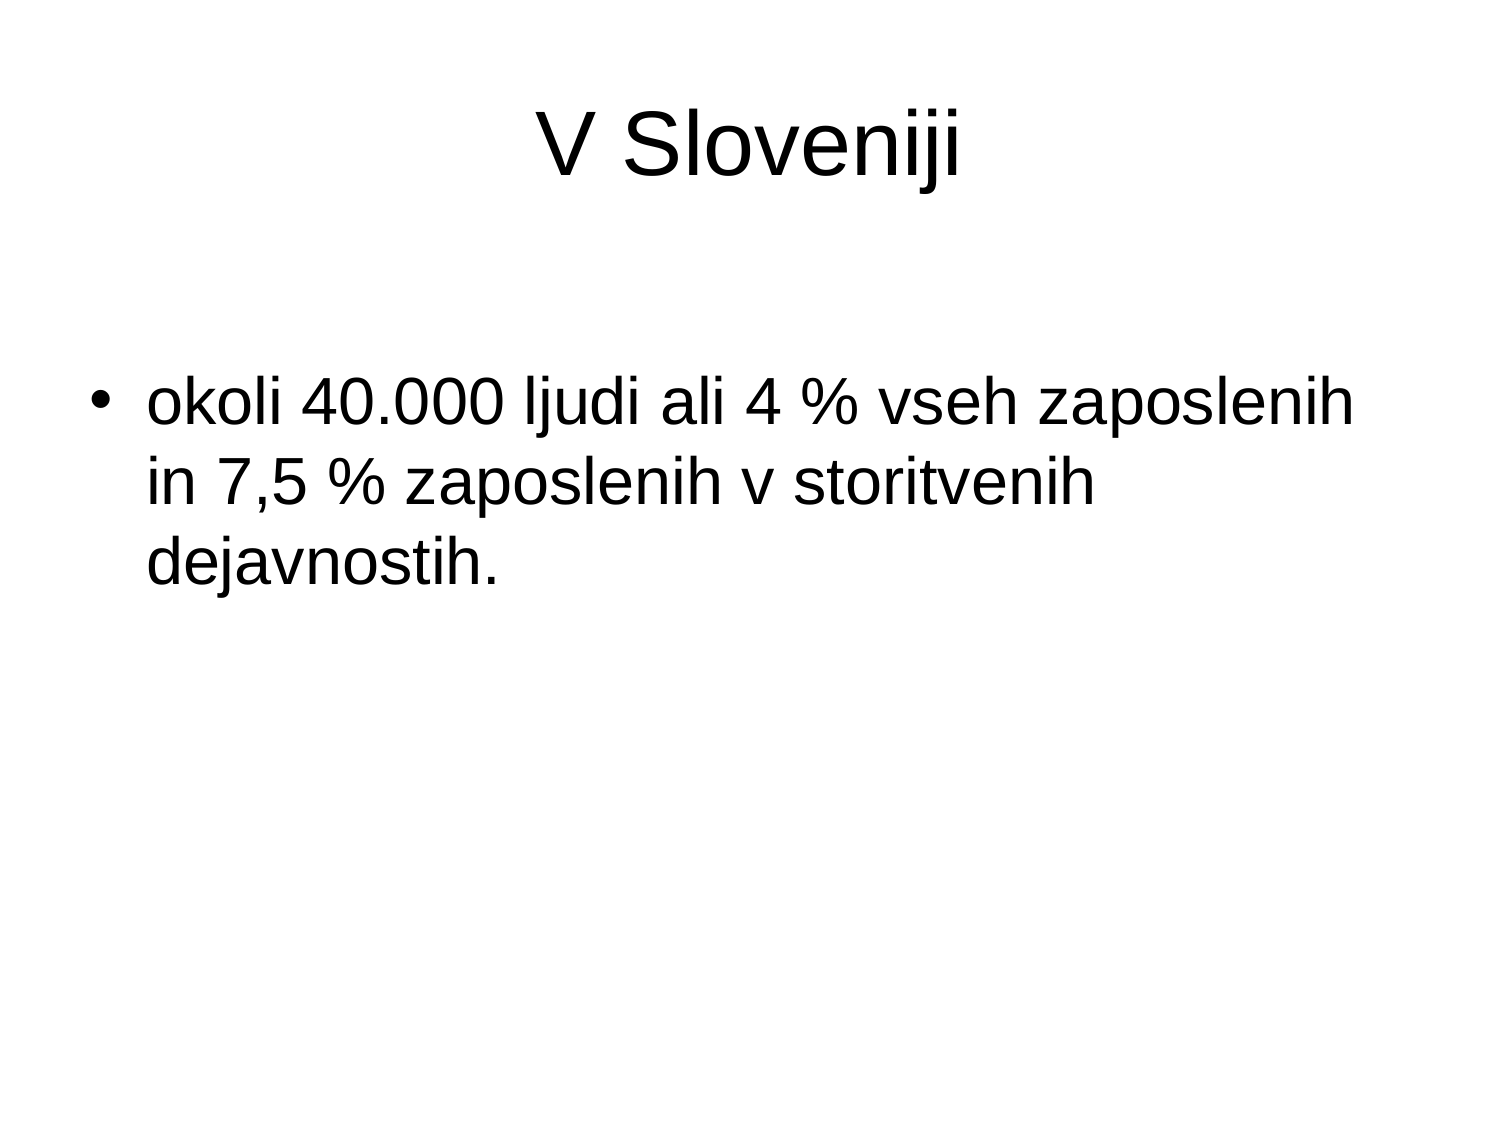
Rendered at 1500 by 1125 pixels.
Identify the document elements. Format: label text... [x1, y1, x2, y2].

title V Sloveniji [75, 45, 1426, 233]
list okoli 40.000 ljudi ali 4 % vseh zaposlenih in 7,5 % zaposlenih v storitvenih dejavnostih. [75, 350, 1426, 1006]
